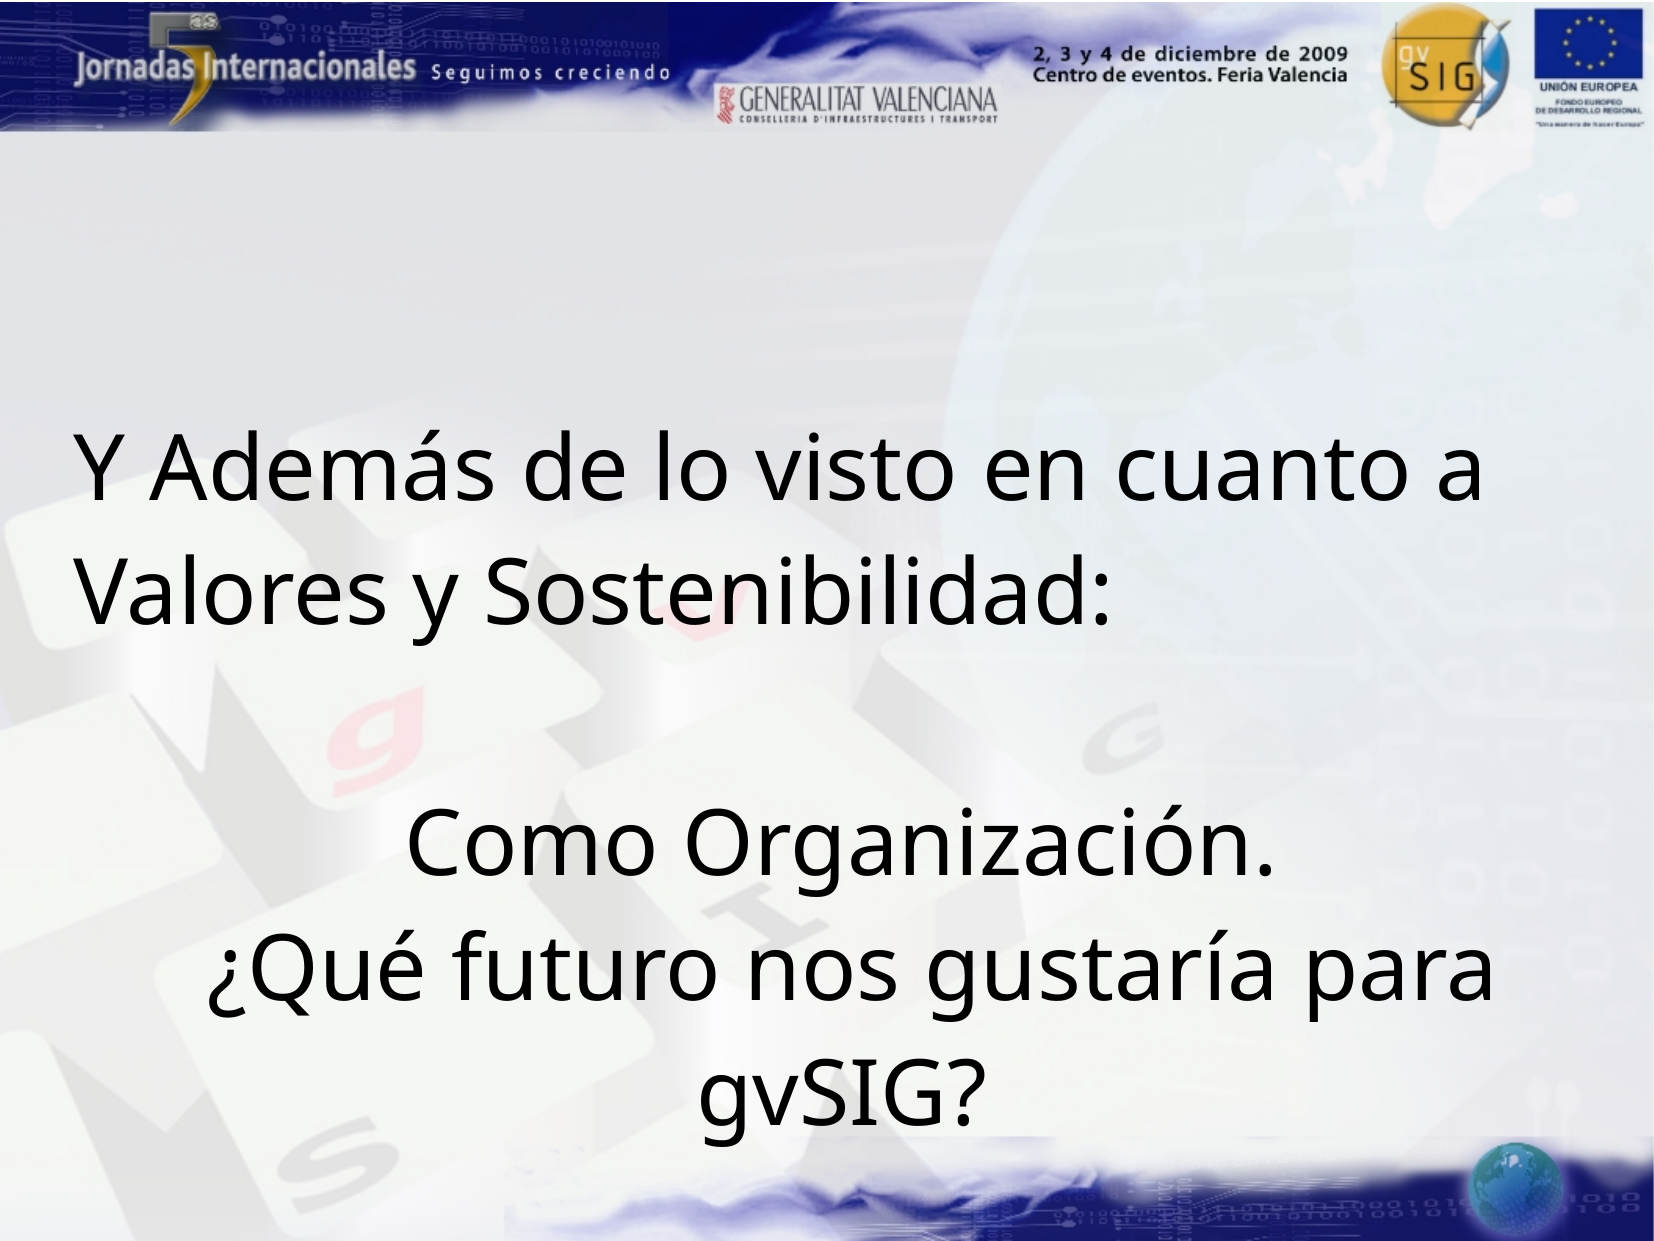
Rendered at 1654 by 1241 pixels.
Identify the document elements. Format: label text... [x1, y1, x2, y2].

text_box Y Además de lo visto en cuanto a Valores y Sostenibilidad: Como Organización. ¿Qué futuro nos gustaría para gvSIG? [59, 269, 1625, 1147]
picture [0, 2, 1654, 1241]
